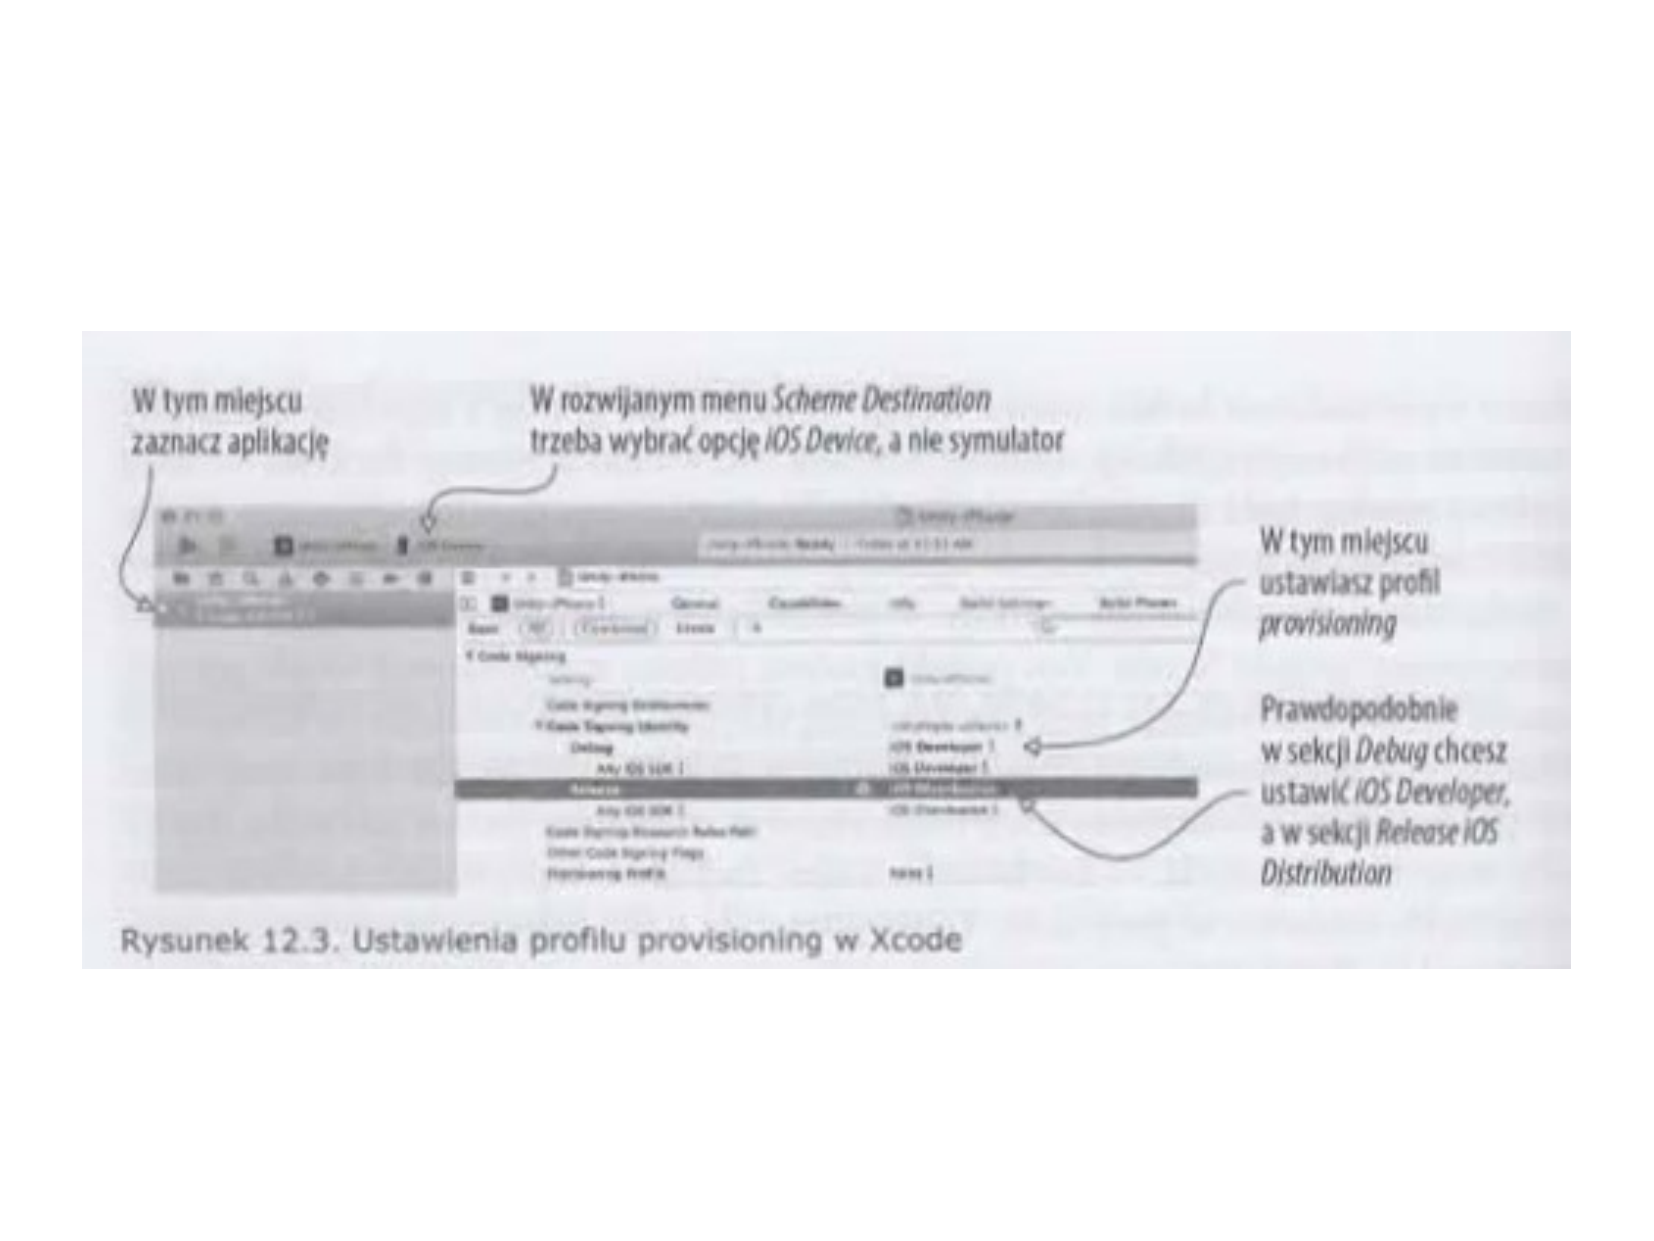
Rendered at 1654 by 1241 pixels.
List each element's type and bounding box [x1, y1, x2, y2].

picture [82, 331, 1571, 969]
